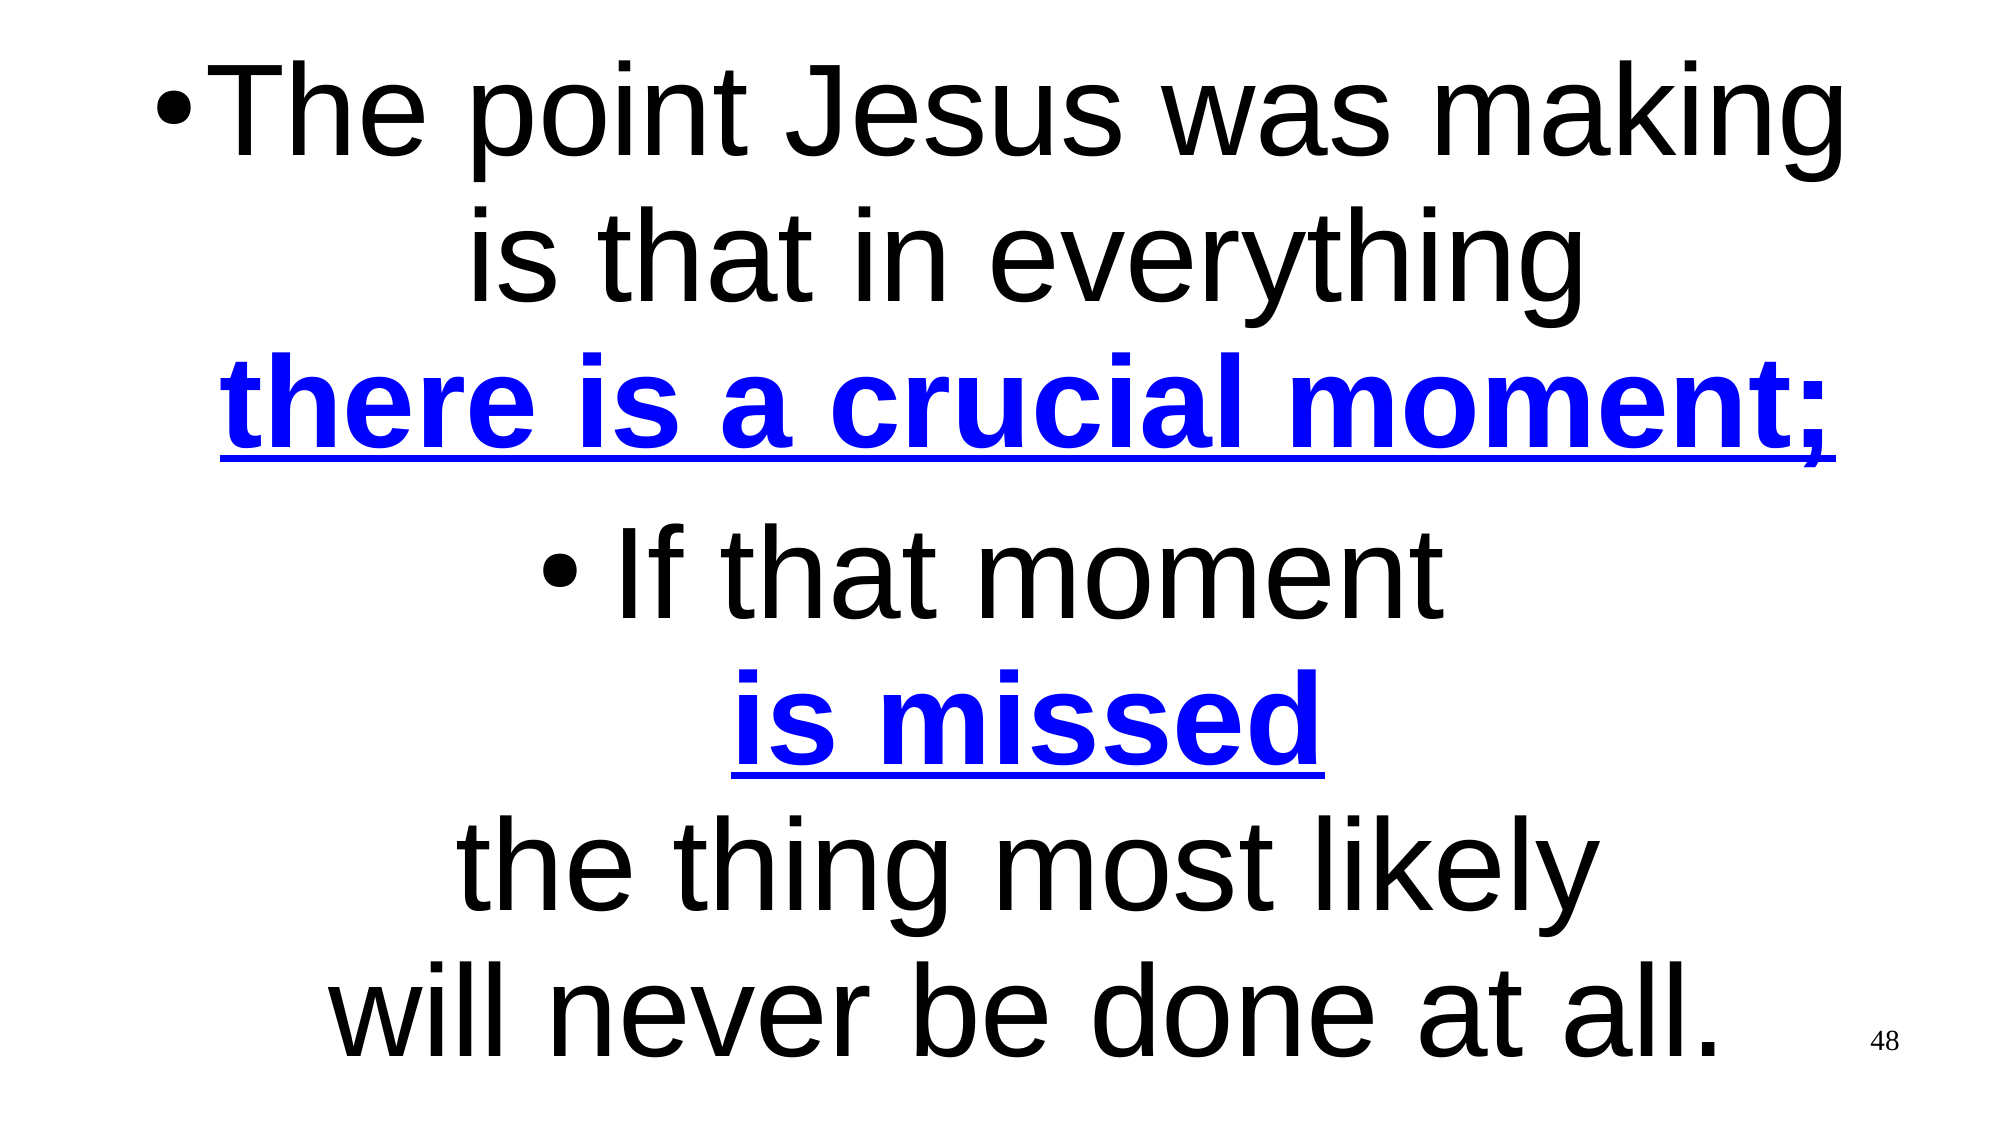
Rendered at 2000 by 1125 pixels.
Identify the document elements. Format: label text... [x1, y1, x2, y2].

list The point Jesus was making is that in everything there is a crucial moment; If that moment is missed the thing most likely will never be done at all. [37, 37, 1988, 1088]
